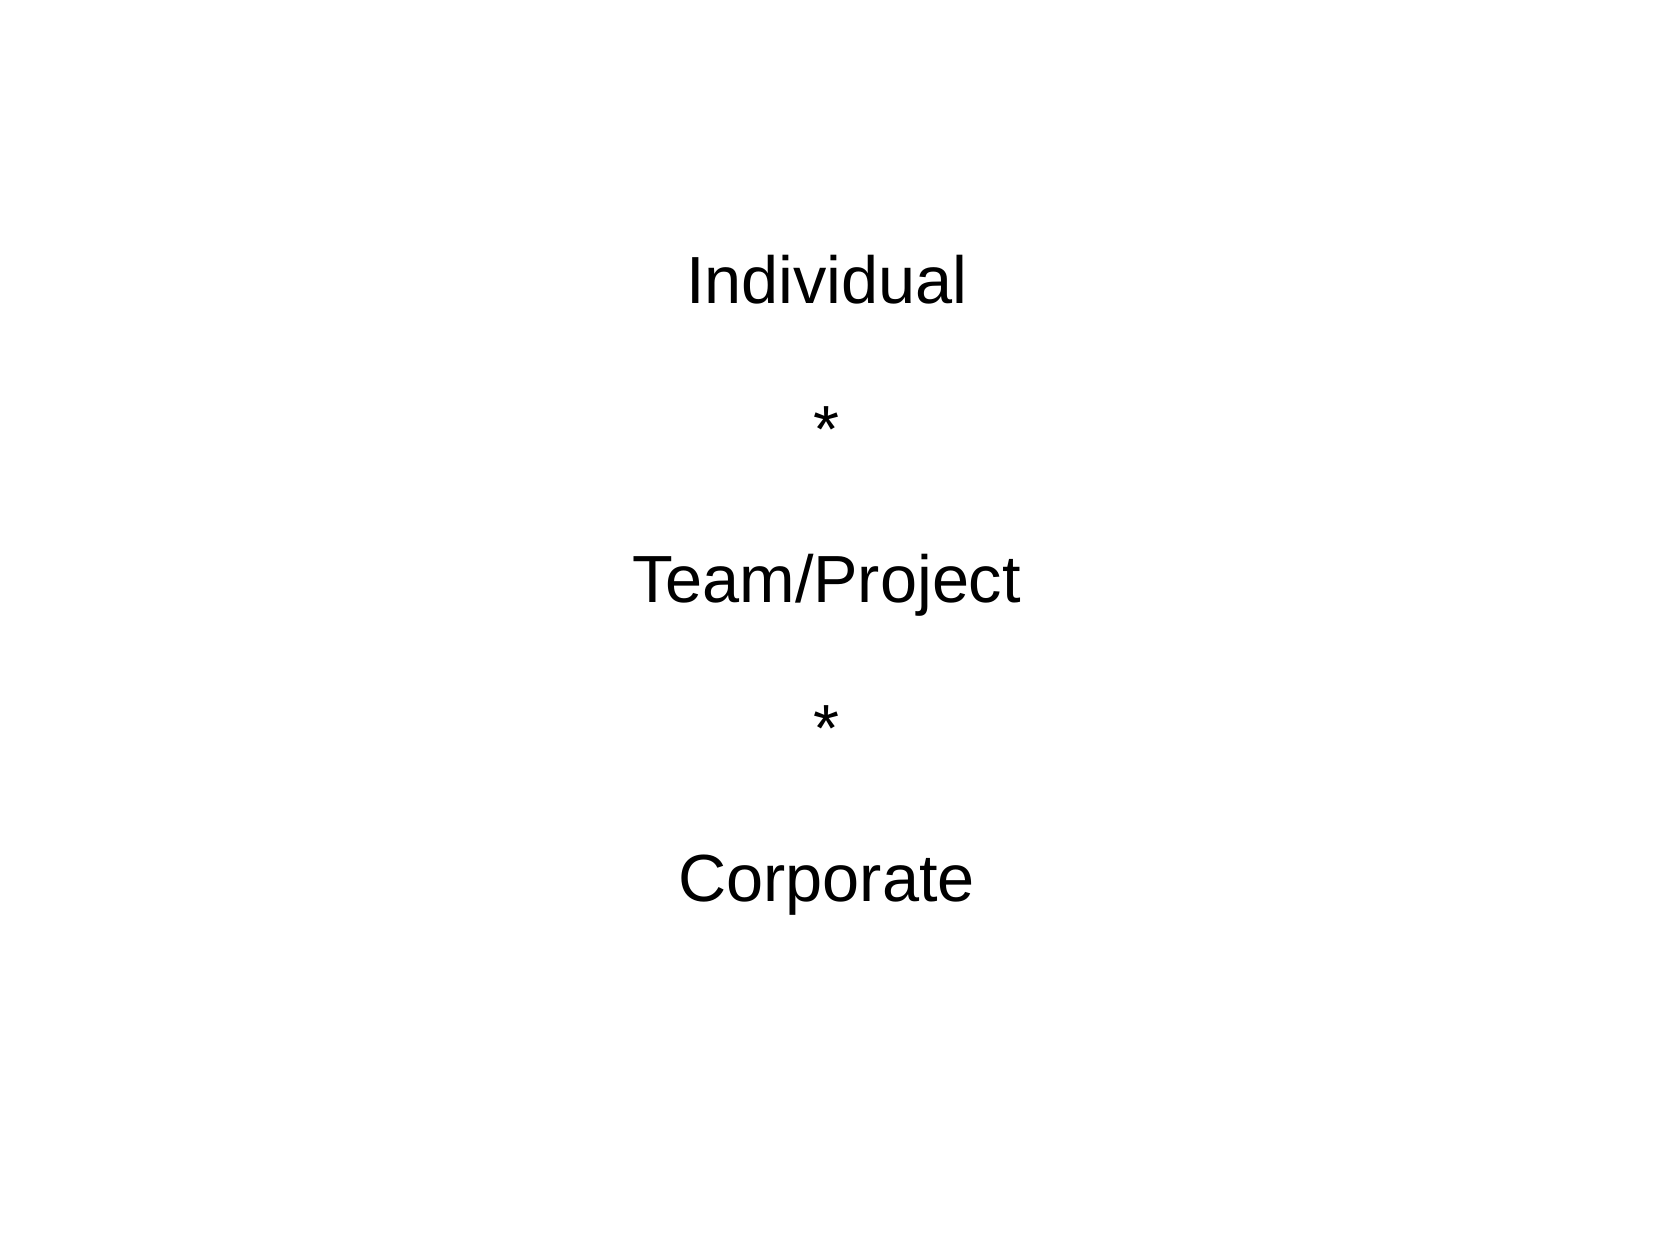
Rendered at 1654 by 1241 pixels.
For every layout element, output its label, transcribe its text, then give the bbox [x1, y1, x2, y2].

subtitle Individual * Team/Project * Corporate [82, 56, 1571, 1102]
